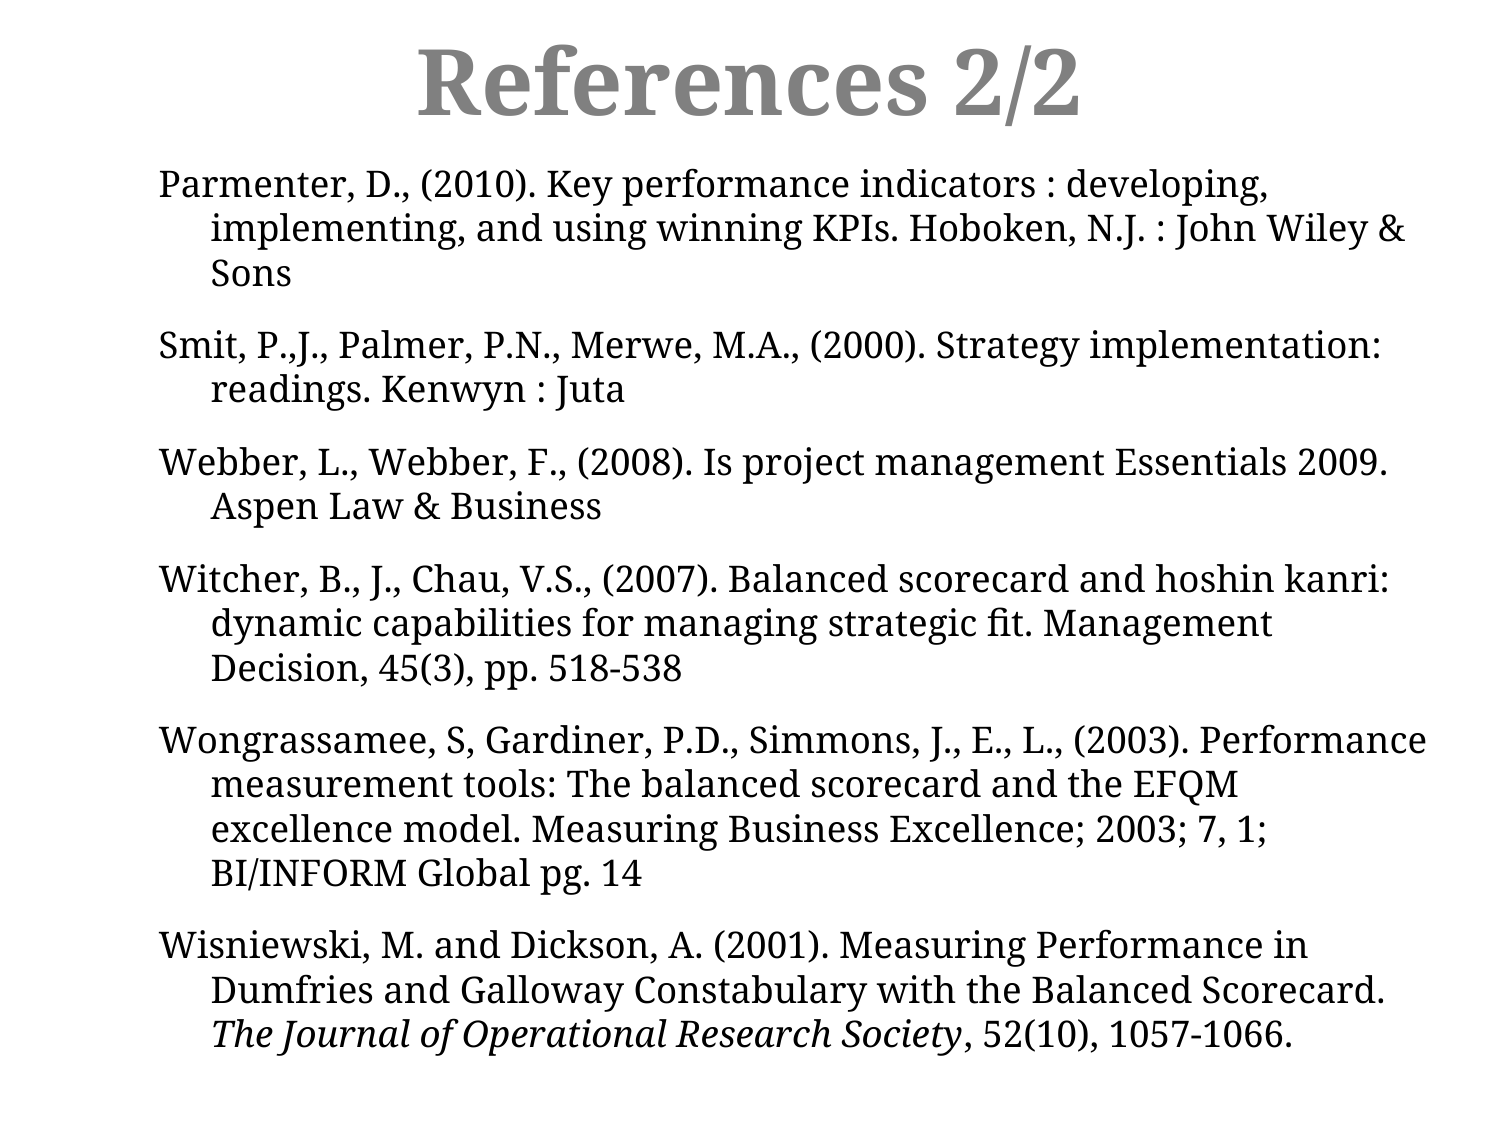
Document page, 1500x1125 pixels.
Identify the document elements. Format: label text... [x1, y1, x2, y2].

list Parmenter, D., (2010). Key performance indicators : developing, implementing, and using winning KPIs. Hoboken, N.J. : John Wiley & Sons Smit, P.,J., Palmer, P.N., Merwe, M.A., (2000). Strategy implementation: readings. Kenwyn : Juta Webber, L., Webber, F., (2008). Is project management Essentials 2009. Aspen Law & Business Witcher, B., J., Chau, V.S., (2007). Balanced scorecard and hoshin kanri: dynamic capabilities for managing strategic fit. Management Decision, 45(3), pp. 518-538 Wongrassamee, S, Gardiner, P.D., Simmons, J., E., L., (2003). Performance measurement tools: The balanced scorecard and the EFQM excellence model. Measuring Business Excellence; 2003; 7, 1; BI/INFORM Global pg. 14 Wisniewski, M. and Dickson, A. (2001). Measuring Performance in Dumfries and Galloway Constabulary with the Balanced Scorecard. The Journal of Operational Research Society, 52(10), 1057-1066. [56, 146, 1445, 1063]
title References 2/2 [0, 16, 1500, 207]
